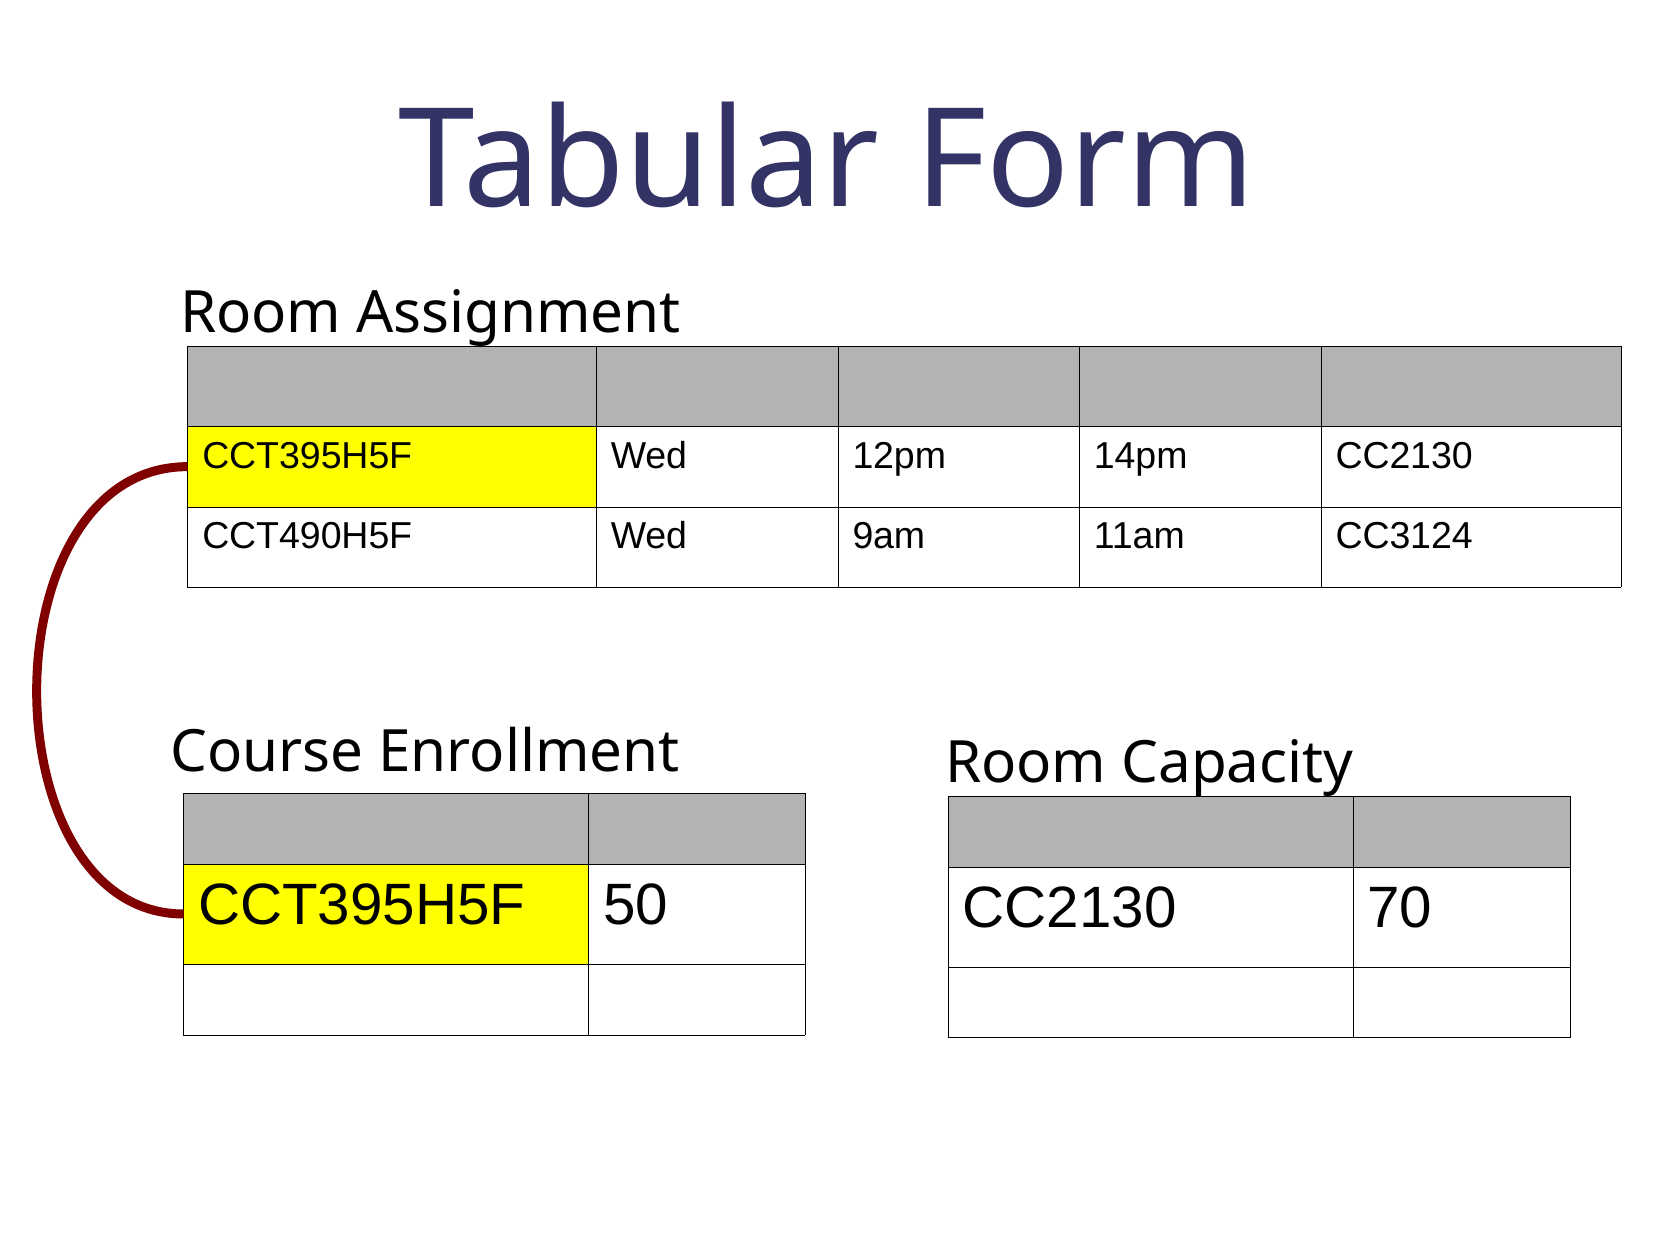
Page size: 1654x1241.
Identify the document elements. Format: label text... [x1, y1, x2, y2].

table_header [839, 347, 1079, 426]
title Tabular Form [82, 49, 1571, 257]
table_cell 11am [1080, 508, 1321, 587]
table_cell [184, 965, 588, 1035]
table_cell 9am [839, 508, 1079, 587]
table_cell Wed [597, 427, 838, 507]
table_cell Wed [597, 508, 838, 587]
table_header [1080, 347, 1321, 426]
table_cell [1354, 968, 1570, 1037]
table_cell [589, 965, 805, 1035]
table_cell 50 [589, 865, 805, 964]
table_cell 12pm [839, 427, 1079, 507]
table_header [184, 794, 588, 864]
table_cell 70 [1354, 868, 1570, 967]
text_box Room Capacity [900, 712, 1510, 799]
table_cell 14pm [1080, 427, 1321, 507]
table_cell CCT395H5F [188, 427, 596, 507]
table_header [949, 799, 1353, 867]
table_cell CCT490H5F [188, 508, 596, 587]
table_header [589, 794, 805, 864]
table_header [1354, 797, 1570, 867]
table_cell CCT395H5F [184, 865, 588, 964]
table_header [1322, 347, 1621, 426]
table_cell [949, 968, 1353, 1037]
table_cell CC3124 [1322, 508, 1621, 587]
table_header [188, 349, 596, 426]
table_header [597, 347, 838, 426]
table_cell CC2130 [1322, 427, 1621, 507]
text_box Course Enrollment [140, 701, 751, 788]
text_box Room Assignment [150, 262, 760, 349]
table_cell CC2130 [949, 868, 1353, 967]
